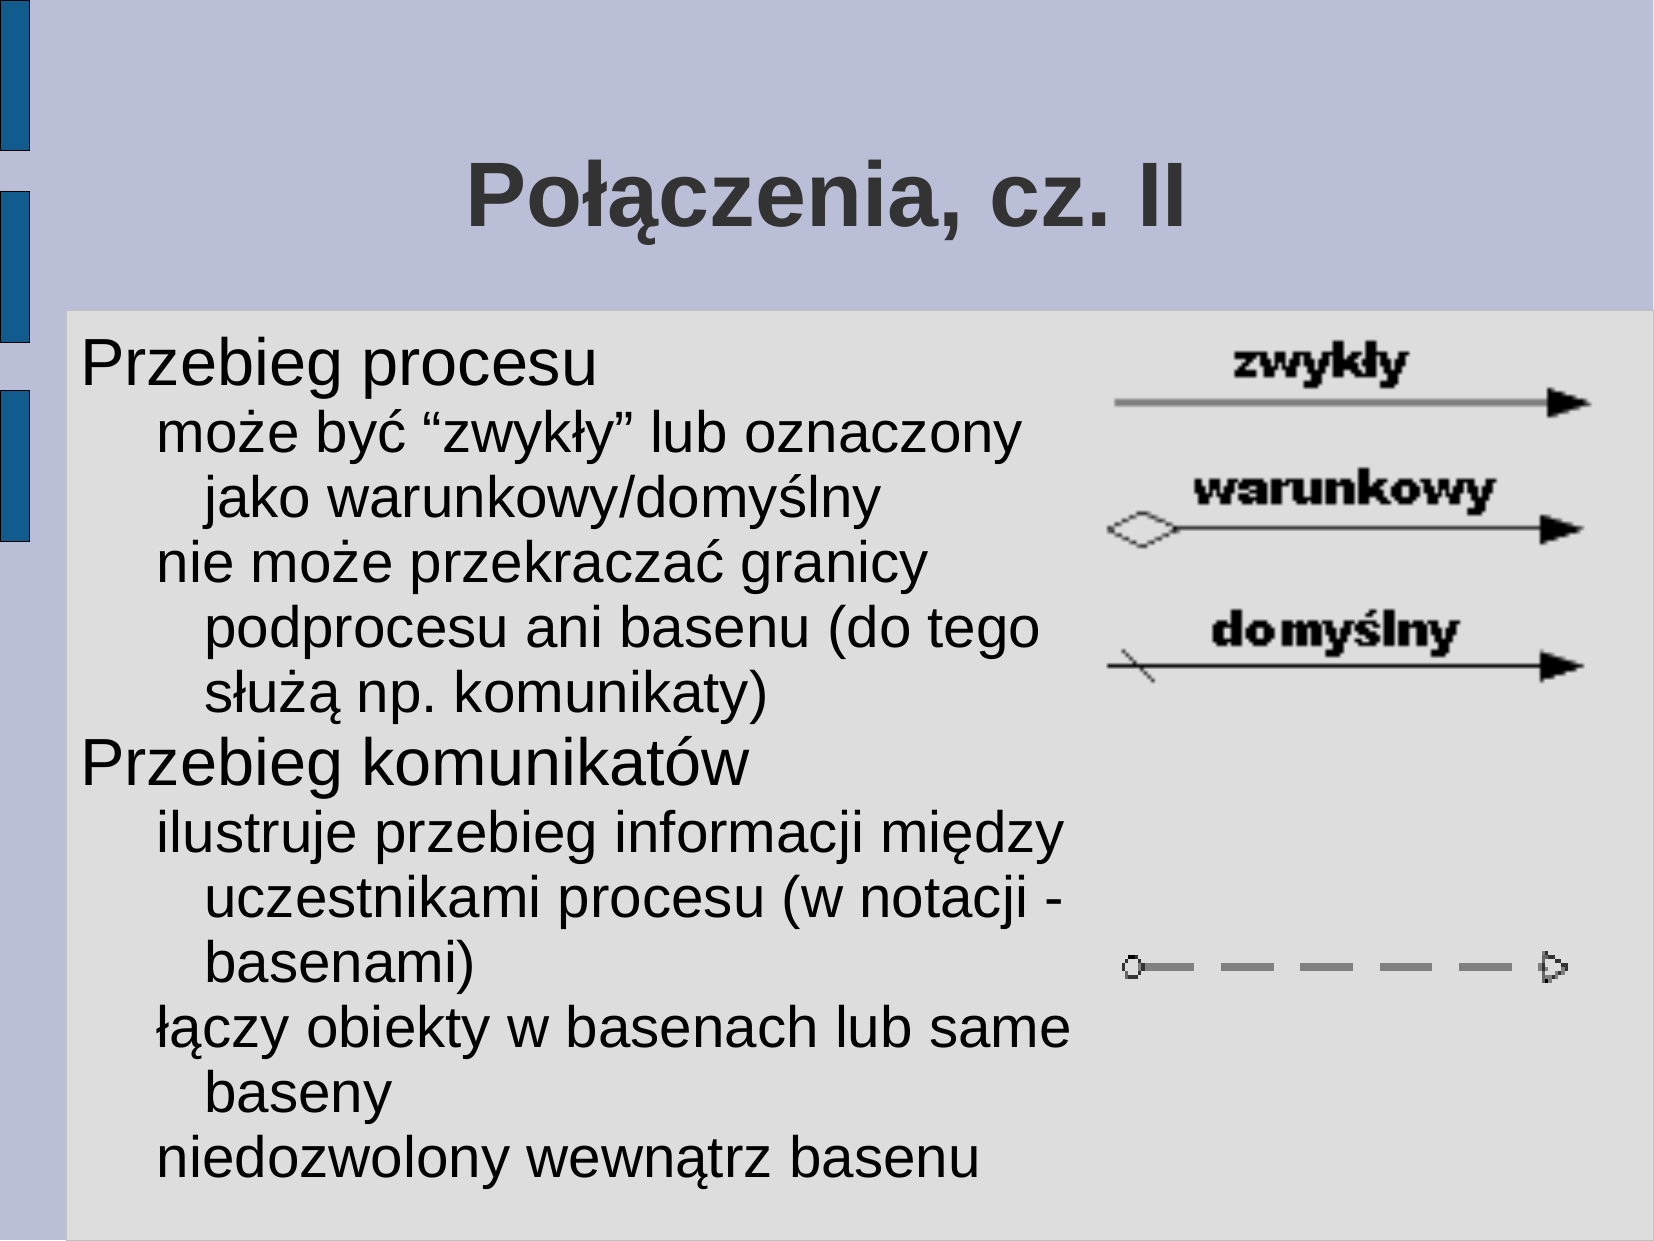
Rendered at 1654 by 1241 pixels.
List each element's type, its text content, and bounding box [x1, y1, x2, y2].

title Połączenia, cz. II [121, 91, 1534, 299]
picture [1105, 324, 1625, 709]
picture [1089, 915, 1595, 1012]
list Przebieg procesu może być “zwykły” lub oznaczony jako warunkowy/domyślny nie może przekraczać granicy podprocesu ani basenu (do tego służą np. komunikaty) Przebieg komunikatów ilustruje przebieg informacji między uczestnikami procesu (w notacji - basenami) łączy obiekty w basenach lub same baseny niedozwolony wewnątrz basenu [62, 324, 1093, 1188]
